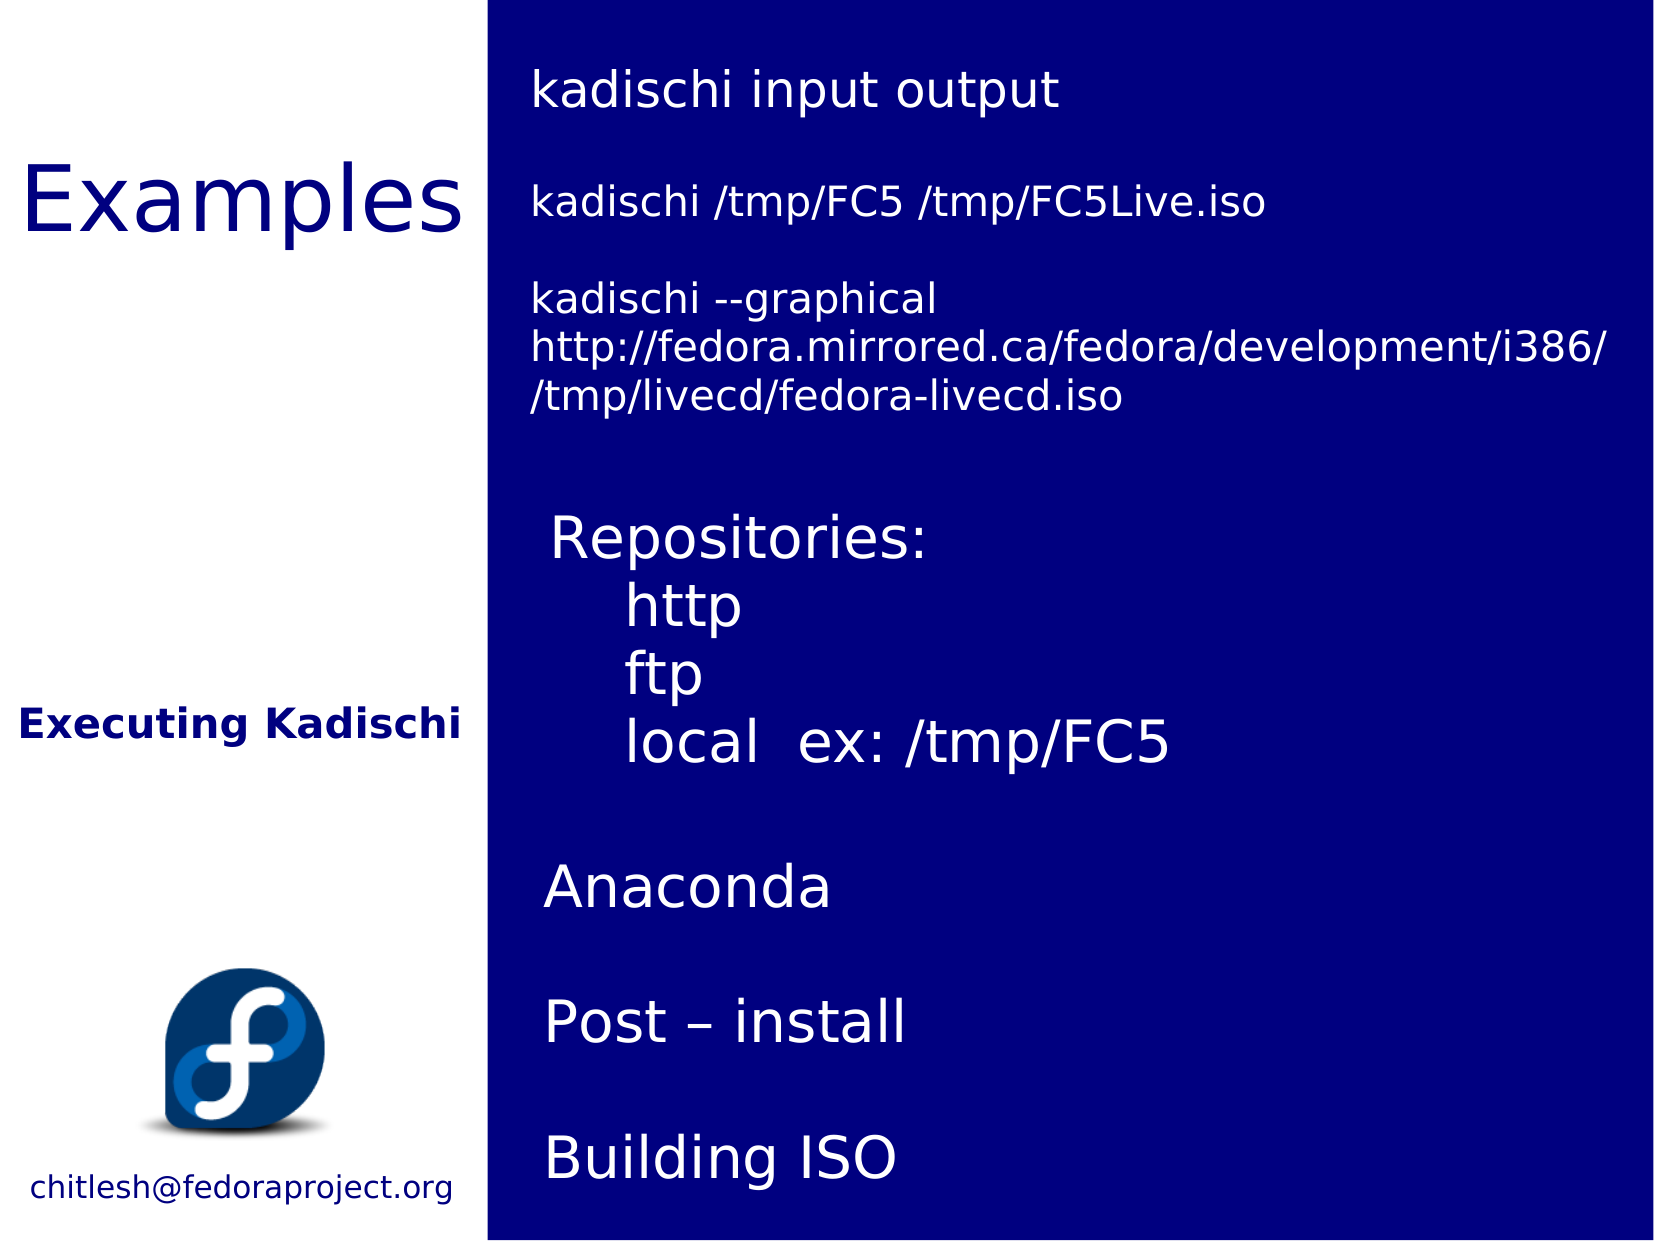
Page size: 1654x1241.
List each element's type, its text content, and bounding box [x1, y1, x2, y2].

text_box Repositories: http ftp local ex: /tmp/FC5 [534, 497, 1188, 784]
text_box Executing Kadischi [2, 691, 478, 756]
picture [132, 967, 339, 1141]
text_box Anaconda Post – install Building ISO [528, 845, 924, 1200]
text_box Examples [5, 139, 481, 261]
text_box kadischi input output kadischi /tmp/FC5 /tmp/FC5Live.iso kadischi --graphical http://fedora.mirrored.ca/fedora/development/i386/ /tmp/livecd/fedora-livecd.iso [515, 53, 1654, 428]
